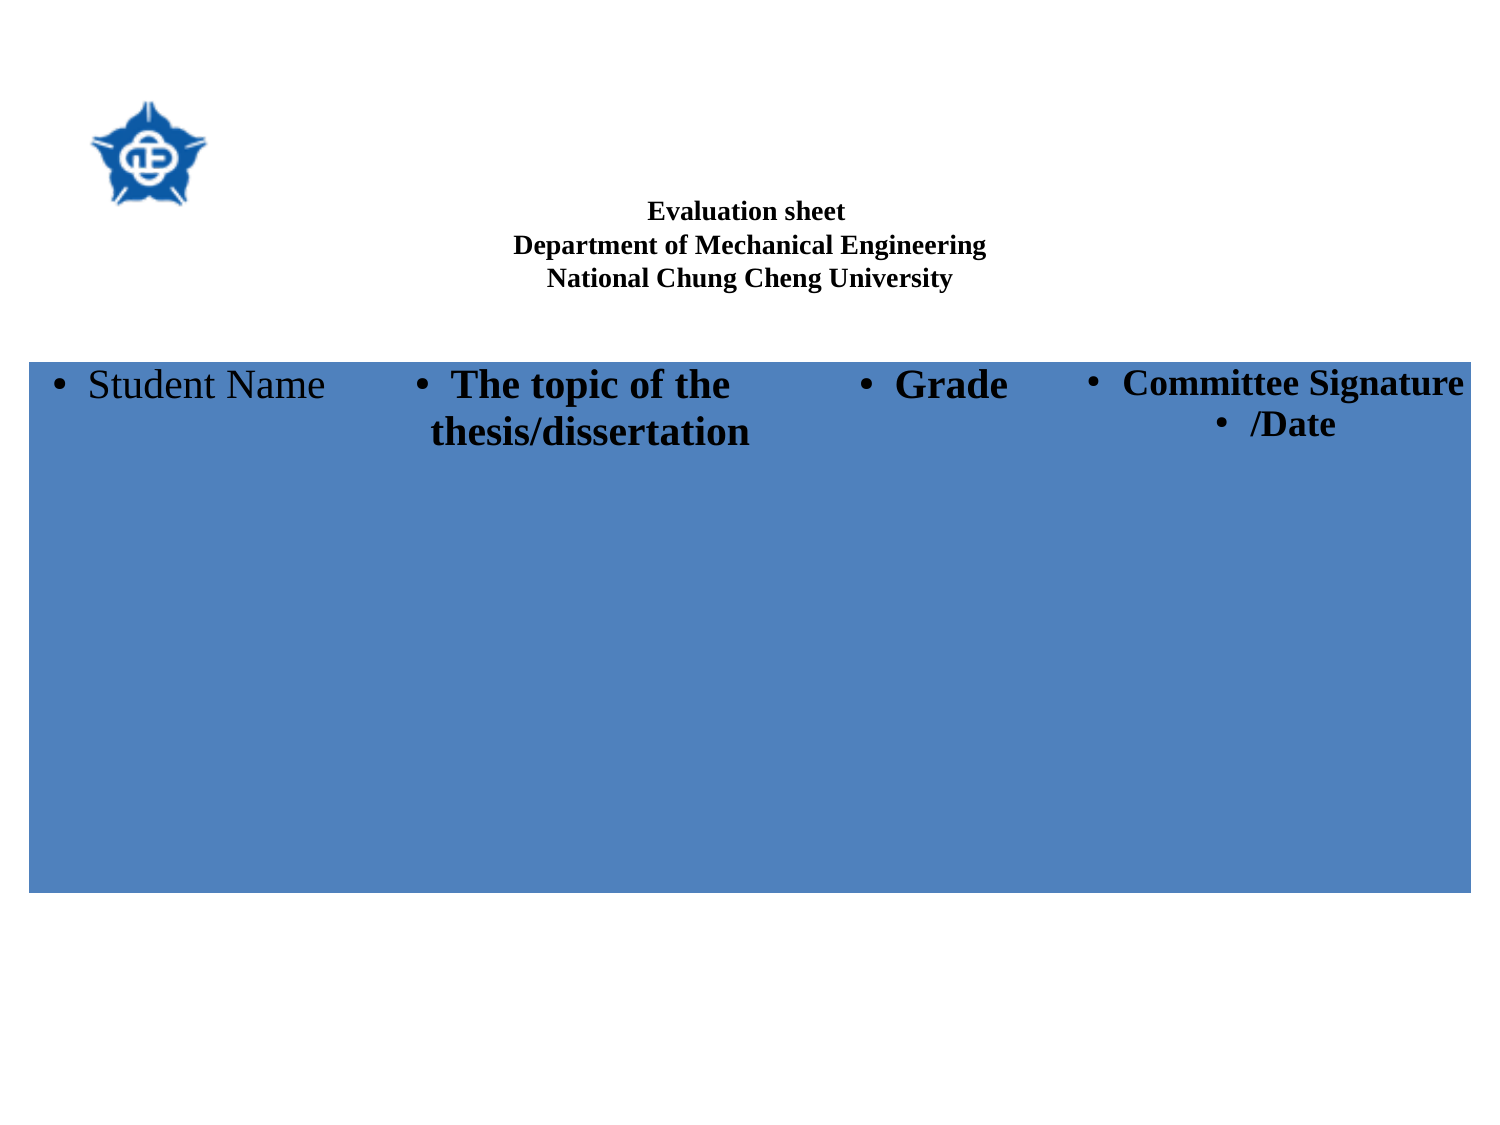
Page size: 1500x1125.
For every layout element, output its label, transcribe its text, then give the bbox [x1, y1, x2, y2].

picture [76, 90, 221, 215]
table_header Grade [797, 362, 1081, 523]
table_header The topic of the thesis/dissertation [348, 362, 797, 523]
table_cell [348, 523, 797, 893]
title Evaluation sheet Department of Mechanical Engineering National Chung Cheng University [0, 184, 1500, 350]
table_header Committee Signature /Date [1081, 362, 1471, 523]
table_cell [29, 523, 348, 893]
table_cell [797, 523, 1081, 893]
table_cell [1081, 523, 1471, 893]
table_header Student Name [29, 362, 348, 523]
